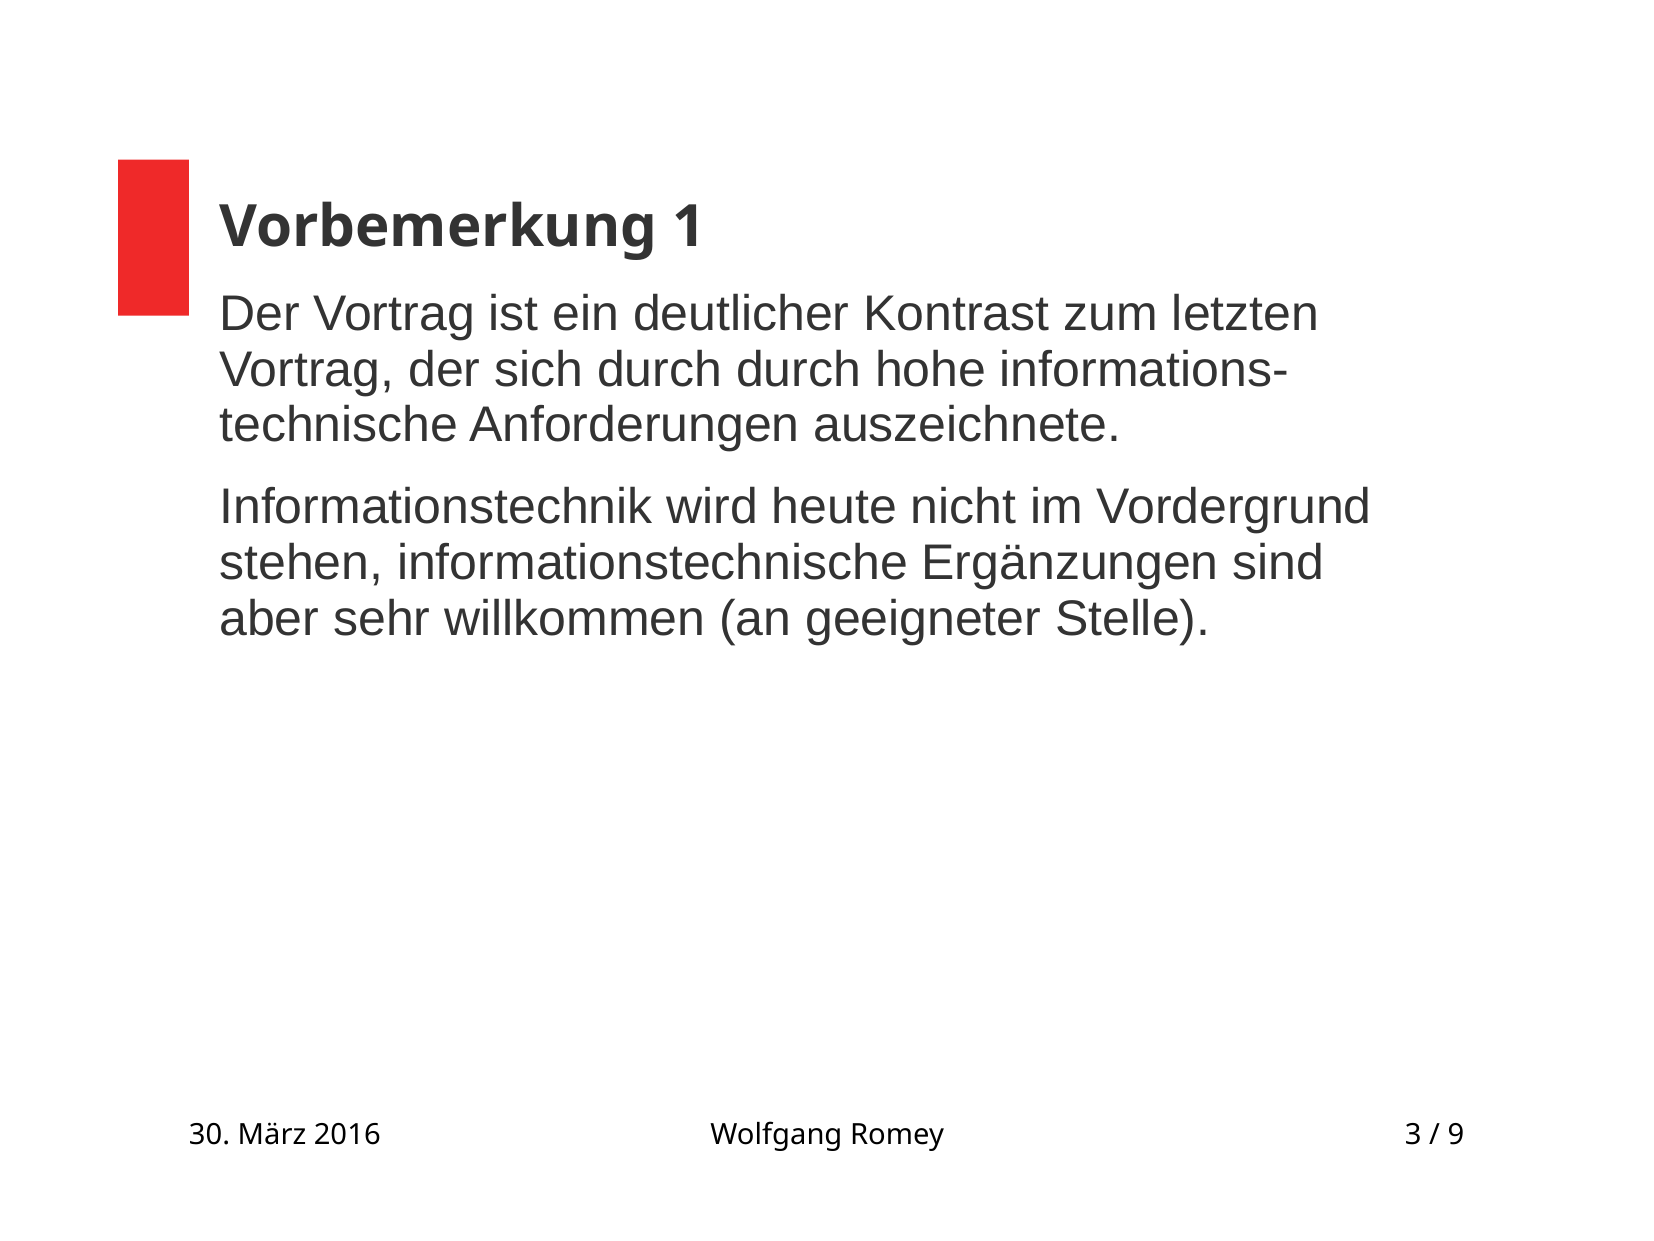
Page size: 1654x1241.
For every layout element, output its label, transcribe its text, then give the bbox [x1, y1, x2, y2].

list Der Vortrag ist ein deutlicher Kontrast zum letzten Vortrag, der sich durch durch hohe informations-technische Anforderungen auszeichnete. Informationstechnik wird heute nicht im Vordergrund stehen, informationstechnische Ergänzungen sind aber sehr willkommen (an geeigneter Stelle). [219, 285, 1435, 1057]
title Vorbemerkung 1 [219, 161, 1465, 286]
